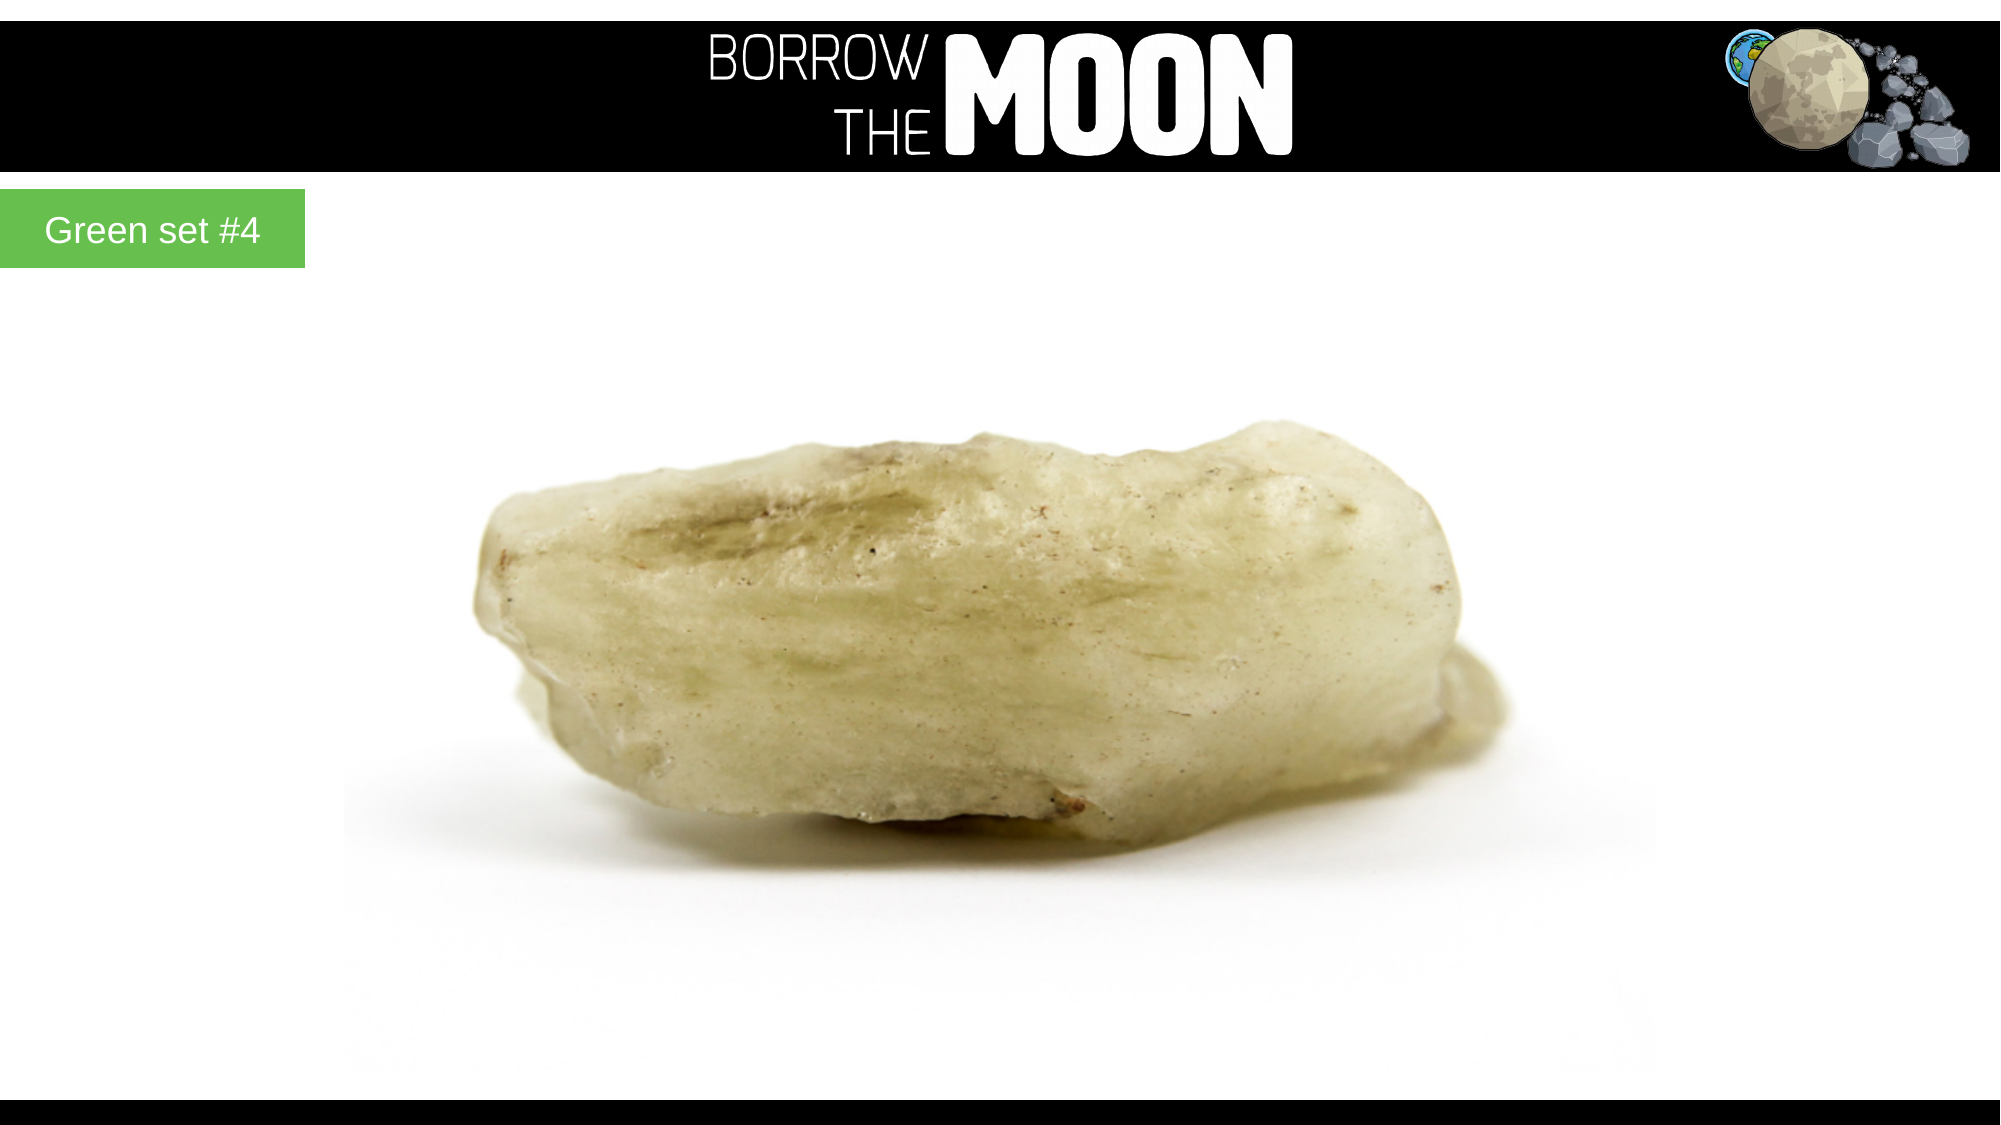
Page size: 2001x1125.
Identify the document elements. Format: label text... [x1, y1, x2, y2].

picture [344, 199, 1656, 1073]
text_box Green set #4 [0, 189, 305, 268]
